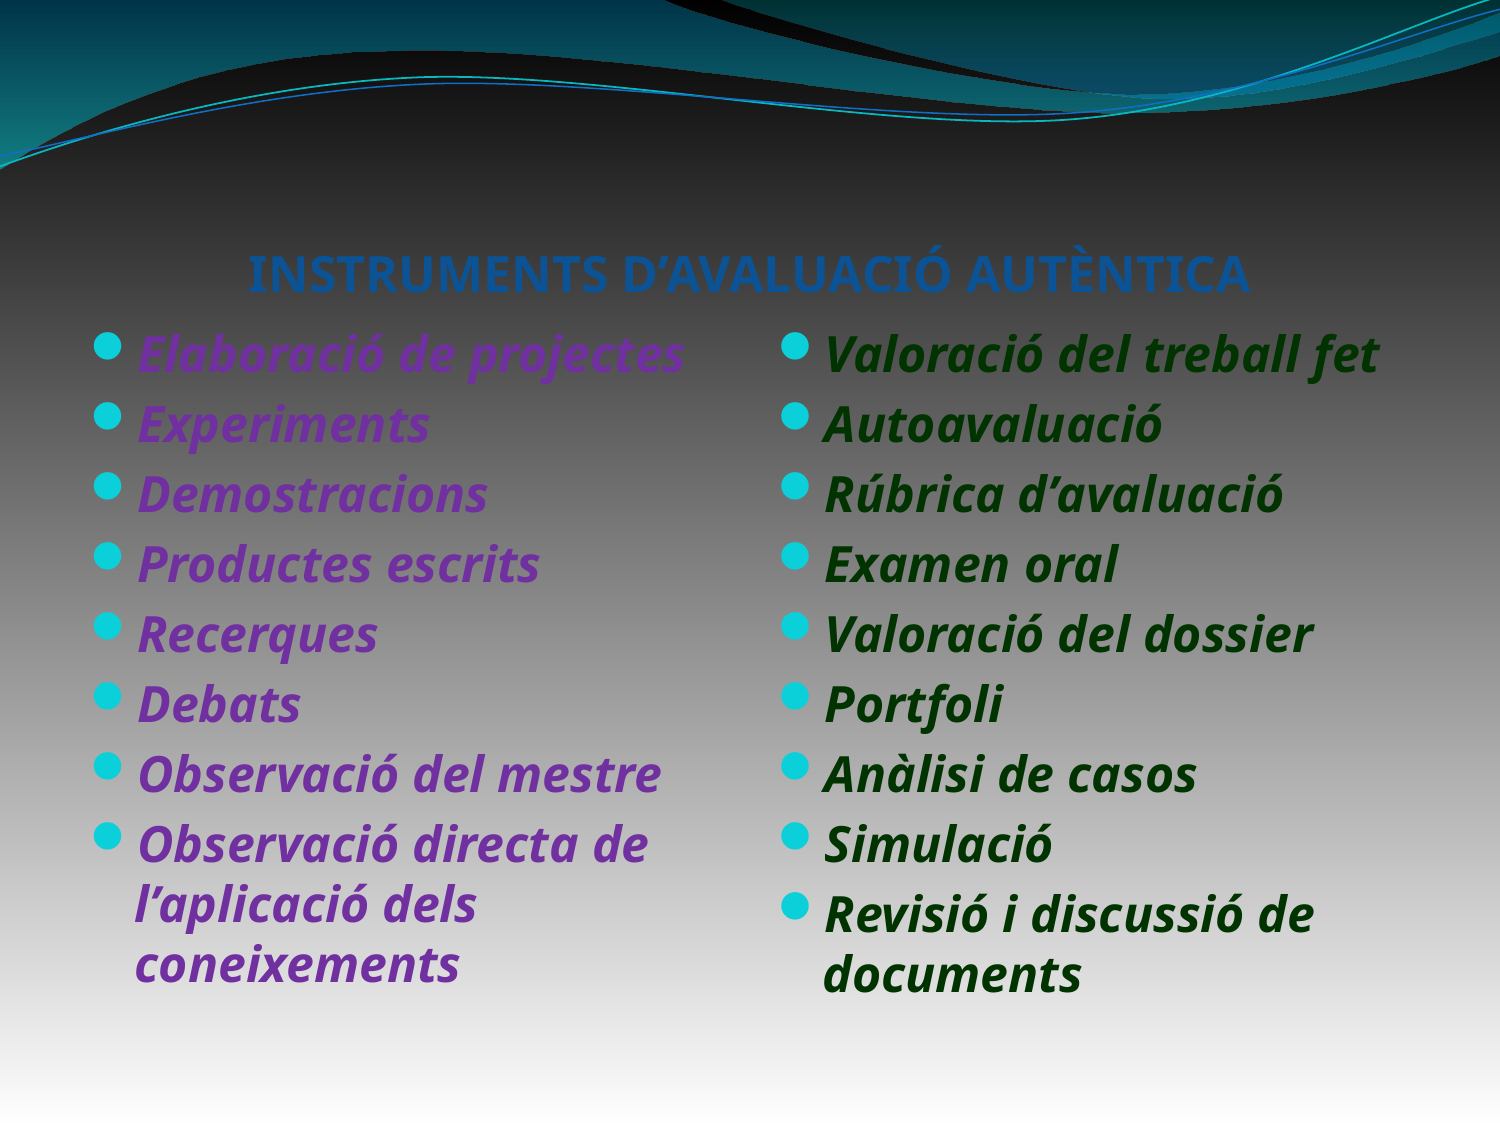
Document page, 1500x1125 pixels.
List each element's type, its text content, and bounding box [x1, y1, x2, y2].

list Elaboració de projectes Experiments Demostracions Productes escrits Recerques Debats Observació del mestre Observació directa de l’aplicació dels coneixements [75, 314, 738, 1043]
title INSTRUMENTS D’AVALUACIÓ AUTÈNTICA [75, 115, 1425, 303]
list Valoració del treball fet Autoavaluació Rúbrica d’avaluació Examen oral Valoració del dossier Portfoli Anàlisi de casos Simulació Revisió i discussió de documents [762, 314, 1425, 1043]
